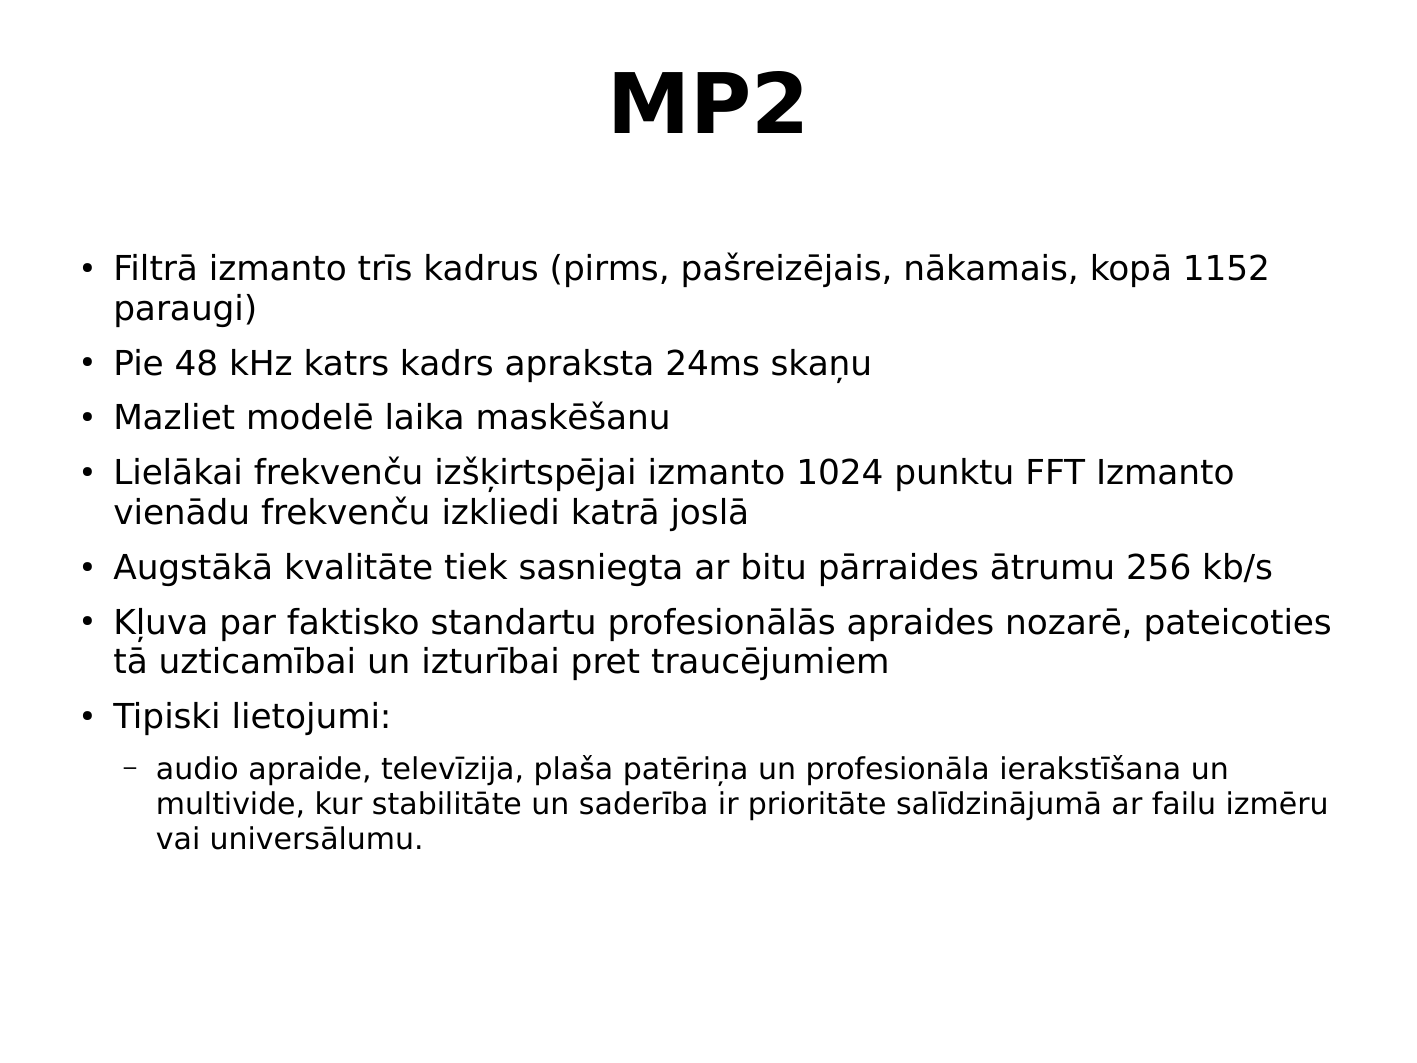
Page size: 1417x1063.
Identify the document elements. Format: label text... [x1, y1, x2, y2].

list Filtrā izmanto trīs kadrus (pirms, pašreizējais, nākamais, kopā 1152 paraugi) Pie 48 kHz katrs kadrs apraksta 24ms skaņu Mazliet modelē laika maskēšanu Lielākai frekvenču izšķirtspējai izmanto 1024 punktu FFT Izmanto vienādu frekvenču izkliedi katrā joslā Augstākā kvalitāte tiek sasniegta ar bitu pārraides ātrumu 256 kb/s Kļuva par faktisko standartu profesionālās apraides nozarē, pateicoties tā uzticamībai un izturībai pret traucējumiem Tipiski lietojumi: audio apraide, televīzija, plaša patēriņa un profesionāla ierakstīšana un multivide, kur stabilitāte un saderība ir prioritāte salīdzinājumā ar failu izmēru vai universālumu. [70, 248, 1346, 865]
title MP2 [70, 42, 1346, 168]
